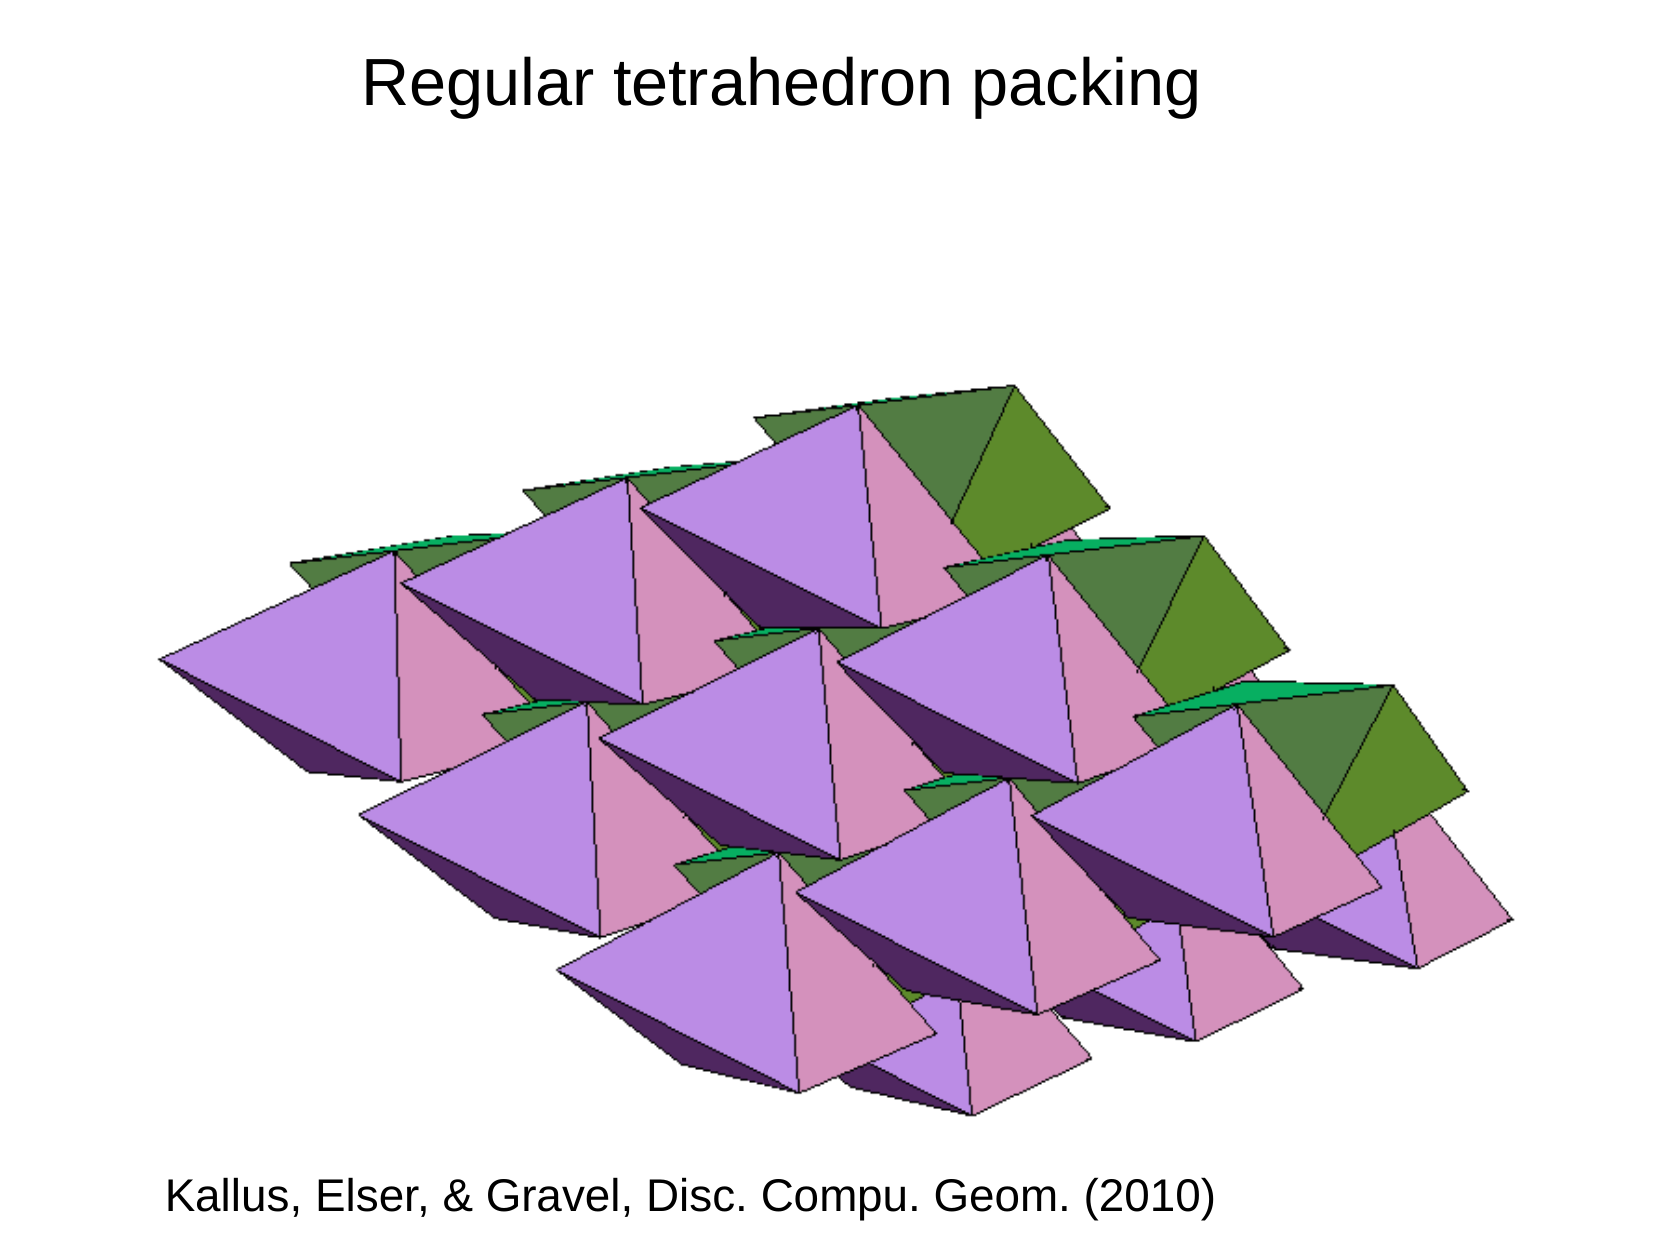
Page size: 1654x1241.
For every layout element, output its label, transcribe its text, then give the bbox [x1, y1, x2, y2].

picture [112, 300, 1600, 1241]
text_box Kallus, Elser, & Gravel, Disc. Compu. Geom. (2010) [150, 1162, 1245, 1229]
text_box Regular tetrahedron packing [346, 37, 1419, 128]
